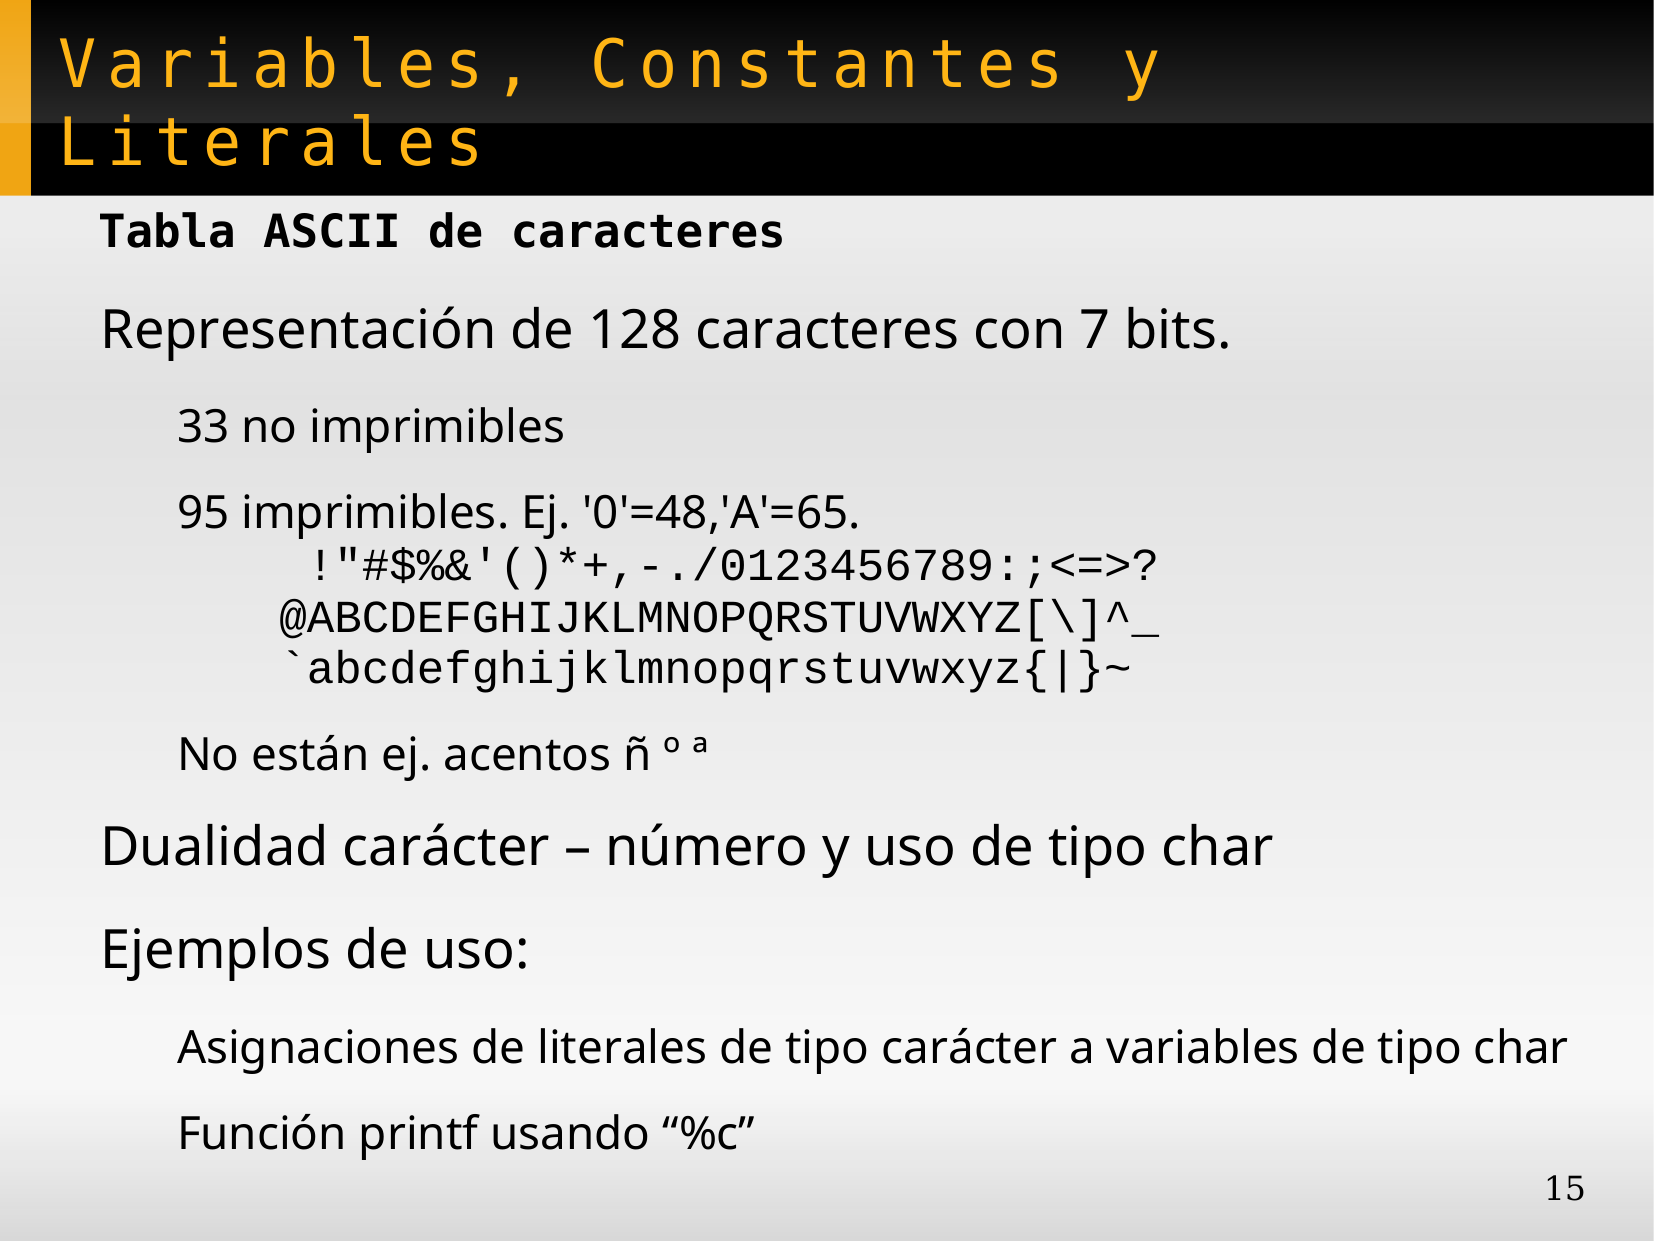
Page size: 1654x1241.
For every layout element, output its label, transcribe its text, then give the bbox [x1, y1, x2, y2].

text_box Tabla ASCII de caracteres [83, 197, 801, 266]
picture [0, 0, 1654, 1241]
list Representación de 128 caracteres con 7 bits. 33 no imprimibles 95 imprimibles. Ej. '0'=48,'A'=65. !"#$%&'()*+,-./0123456789:;<=>? @ABCDEFGHIJKLMNOPQRSTUVWXYZ[\]^_ `abcdefghijklmnopqrstuvwxyz{|}~ No están ej. acentos ñ º ª Dualidad carácter – número y uso de tipo char Ejemplos de uso: Asignaciones de literales de tipo carácter a variables de tipo char Función printf usando “%c” [82, 290, 1571, 1109]
title Variables, Constantes y Literales [59, 25, 1506, 182]
